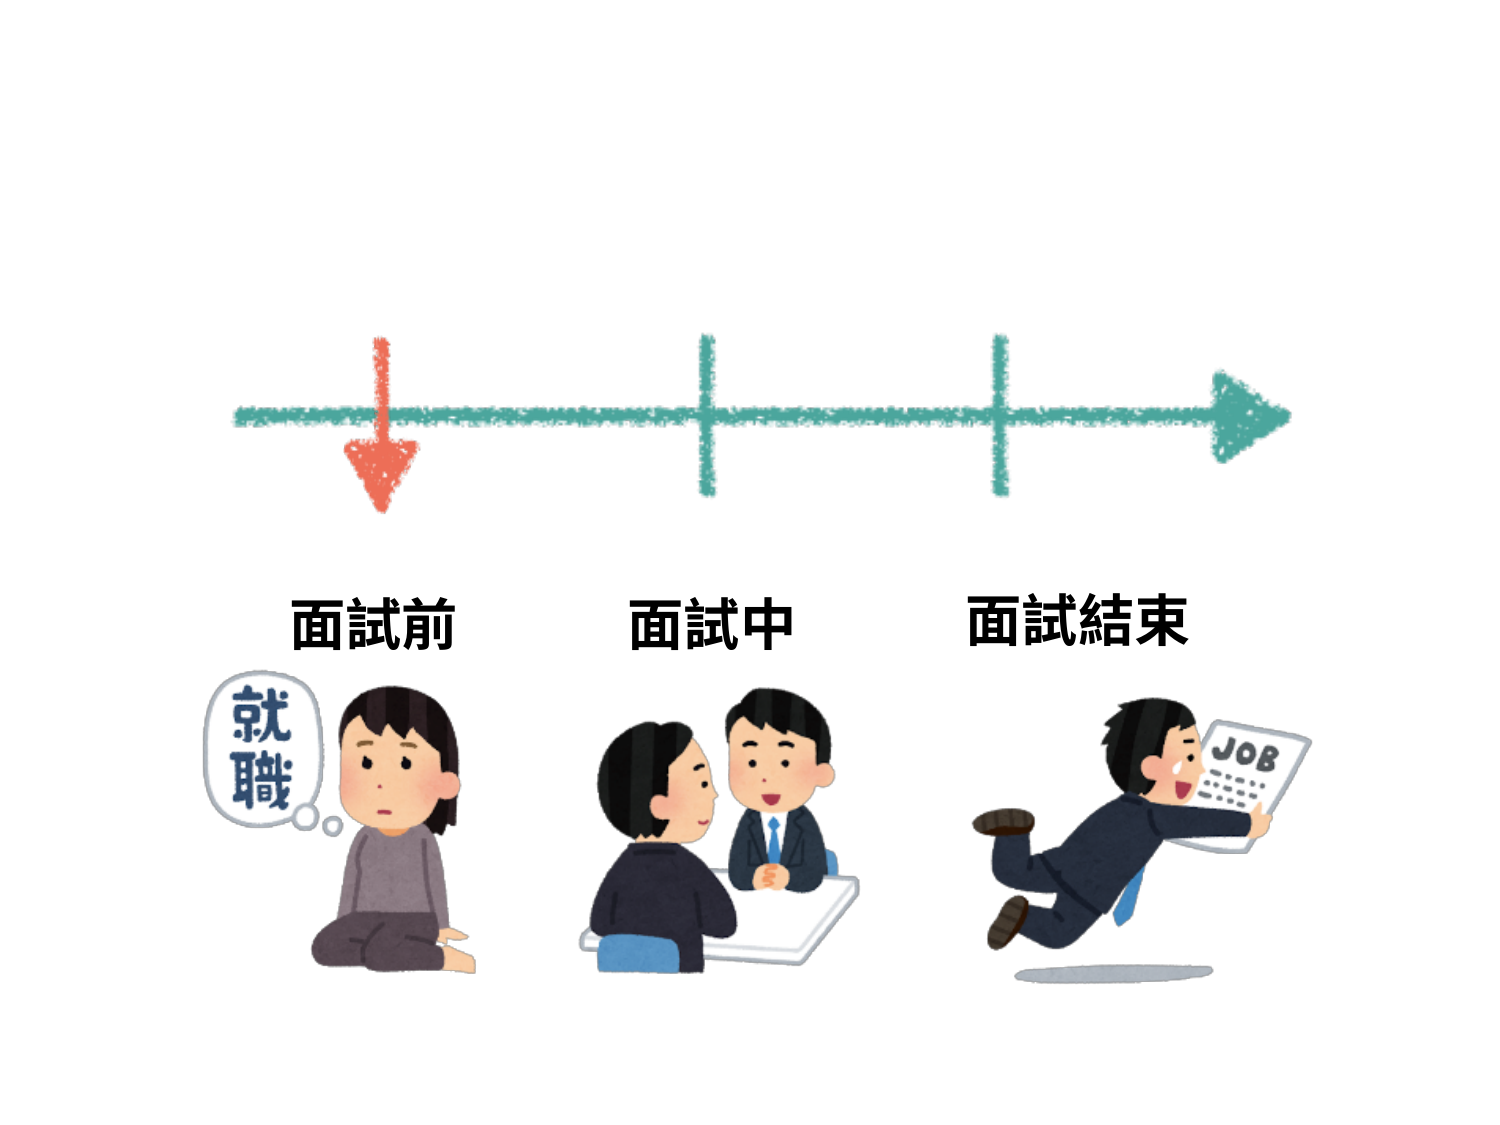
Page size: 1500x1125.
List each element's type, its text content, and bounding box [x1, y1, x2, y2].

picture [218, 323, 1294, 516]
text_box 面試結束 [950, 577, 1206, 660]
picture [966, 673, 1320, 996]
text_box 面試中 [612, 581, 812, 664]
picture [194, 664, 493, 985]
text_box 面試前 [274, 581, 474, 664]
picture [574, 675, 869, 985]
